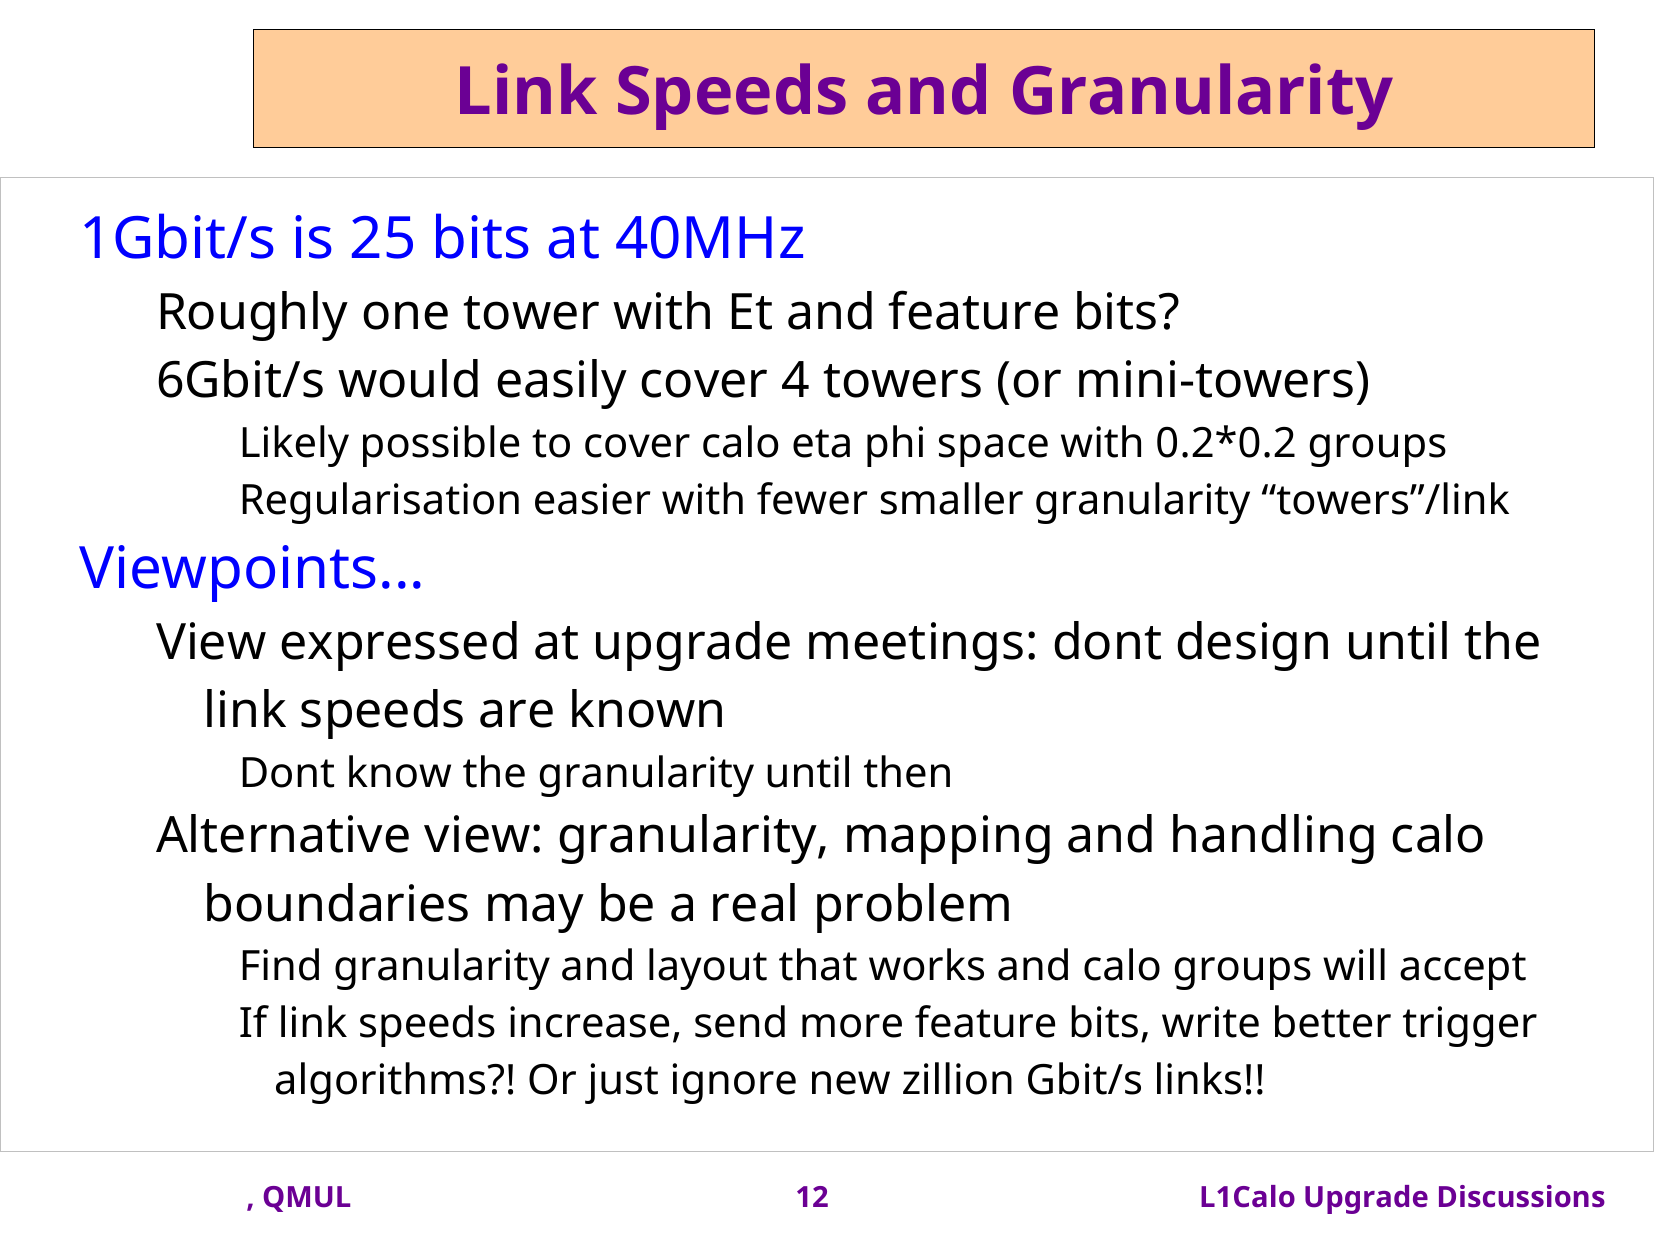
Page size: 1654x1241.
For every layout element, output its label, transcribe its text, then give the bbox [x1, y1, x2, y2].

list 1Gbit/s is 25 bits at 40MHz Roughly one tower with Et and feature bits? 6Gbit/s would easily cover 4 towers (or mini-towers) Likely possible to cover calo eta phi space with 0.2*0.2 groups Regularisation easier with fewer smaller granularity “towers”/link Viewpoints... View expressed at upgrade meetings: dont design until the link speeds are known Dont know the granularity until then Alternative view: granularity, mapping and handling calo boundaries may be a real problem Find granularity and layout that works and calo groups will accept If link speeds increase, send more feature bits, write better trigger algorithms?! Or just ignore new zillion Gbit/s links!! [61, 196, 1605, 1126]
title Link Speeds and Granularity [253, 29, 1595, 148]
